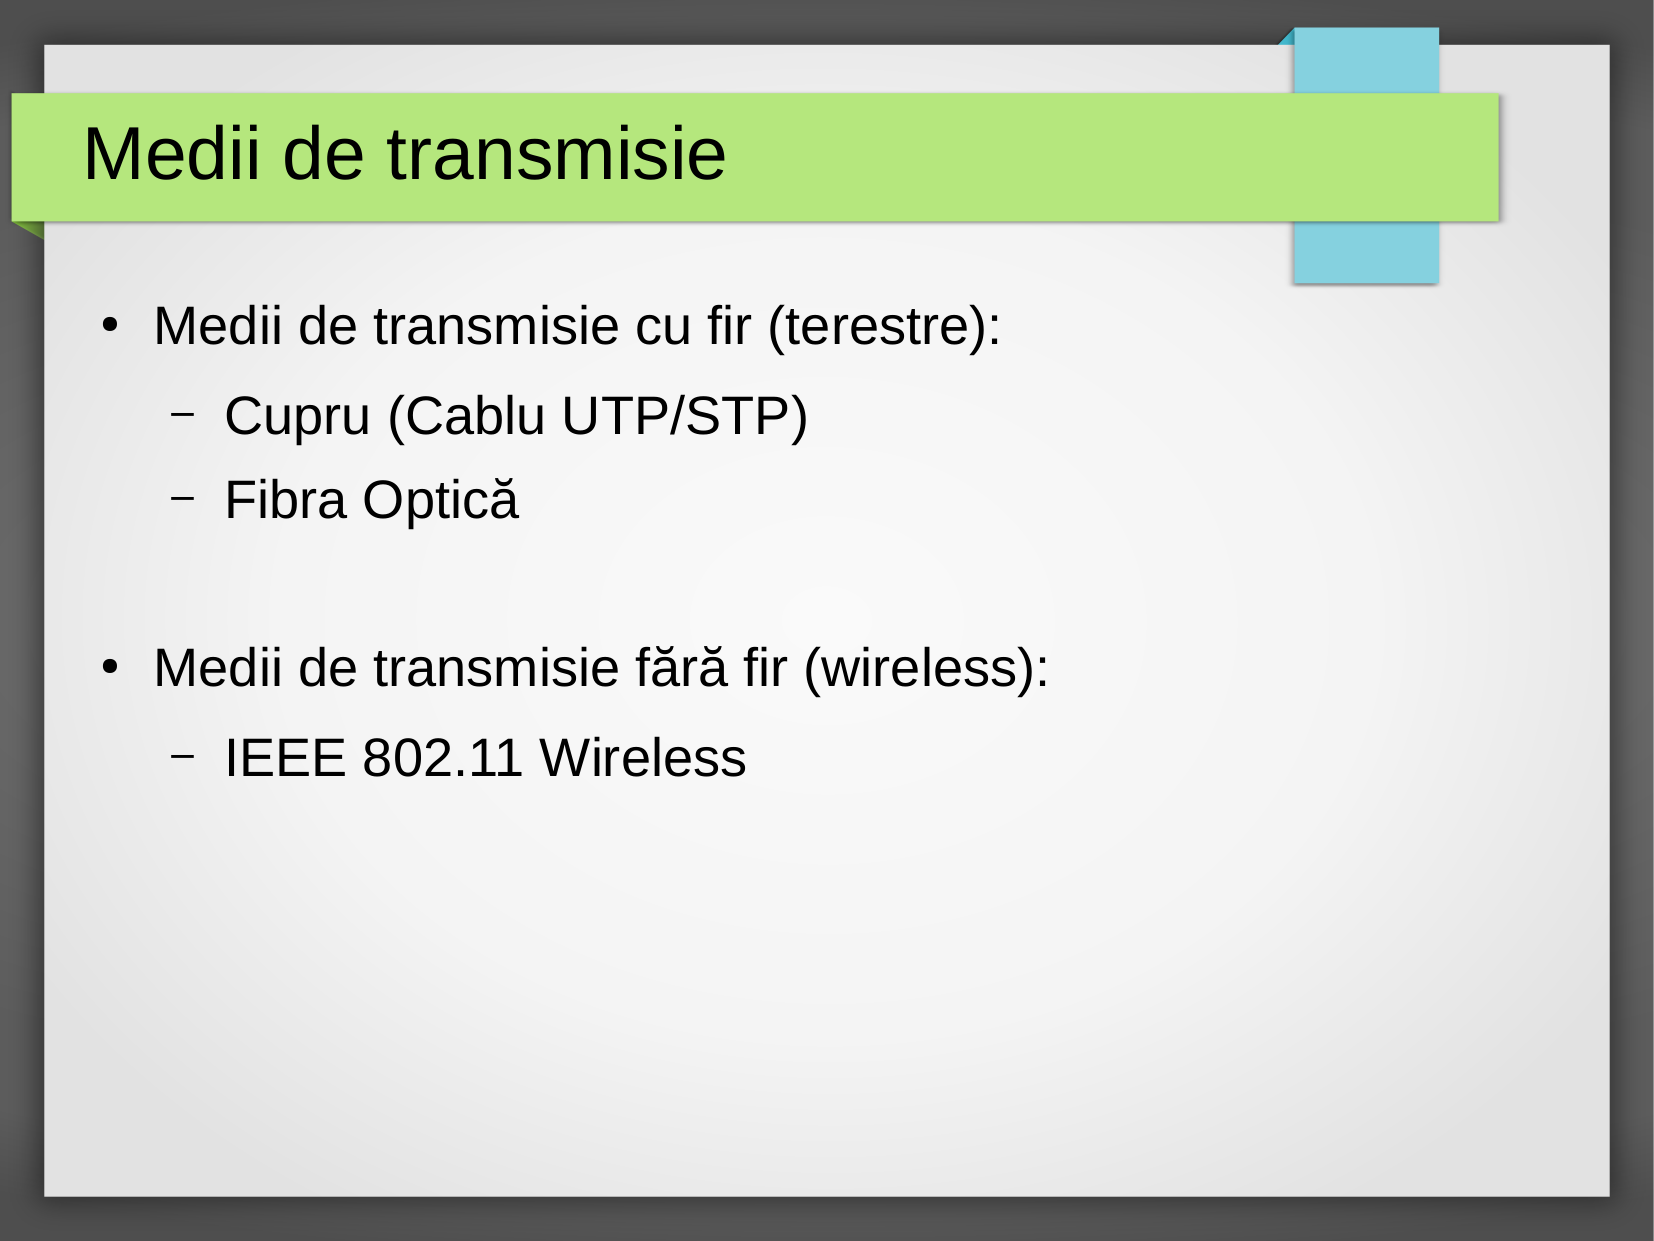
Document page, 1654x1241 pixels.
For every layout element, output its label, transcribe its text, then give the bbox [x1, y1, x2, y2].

picture [0, 0, 1654, 1241]
title Medii de transmisie [82, 94, 1264, 213]
list Medii de transmisie cu fir (terestre): Cupru (Cablu UTP/STP) Fibra Optică Medii de transmisie fără fir (wireless): IEEE 802.11 Wireless [82, 295, 1571, 1015]
